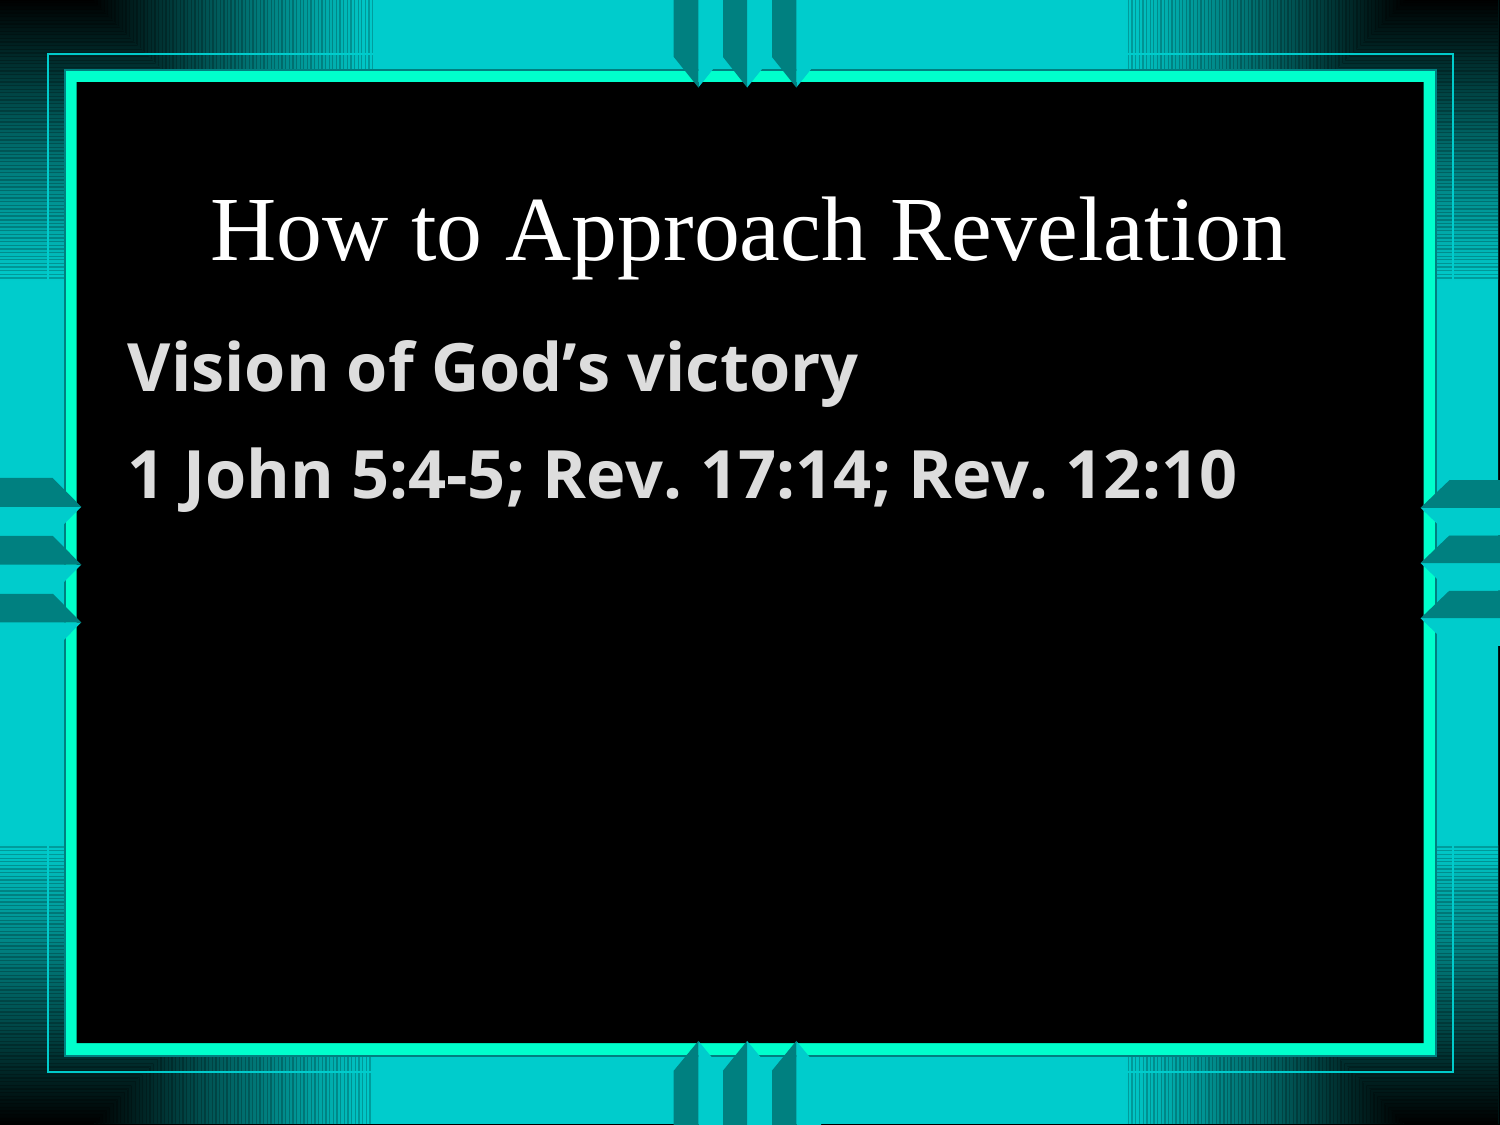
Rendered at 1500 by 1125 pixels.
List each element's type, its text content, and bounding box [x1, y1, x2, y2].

title How to Approach Revelation [26, 99, 1474, 288]
list Vision of God’s victory 1 John 5:4-5; Rev. 17:14; Rev. 12:10 [112, 312, 1388, 988]
